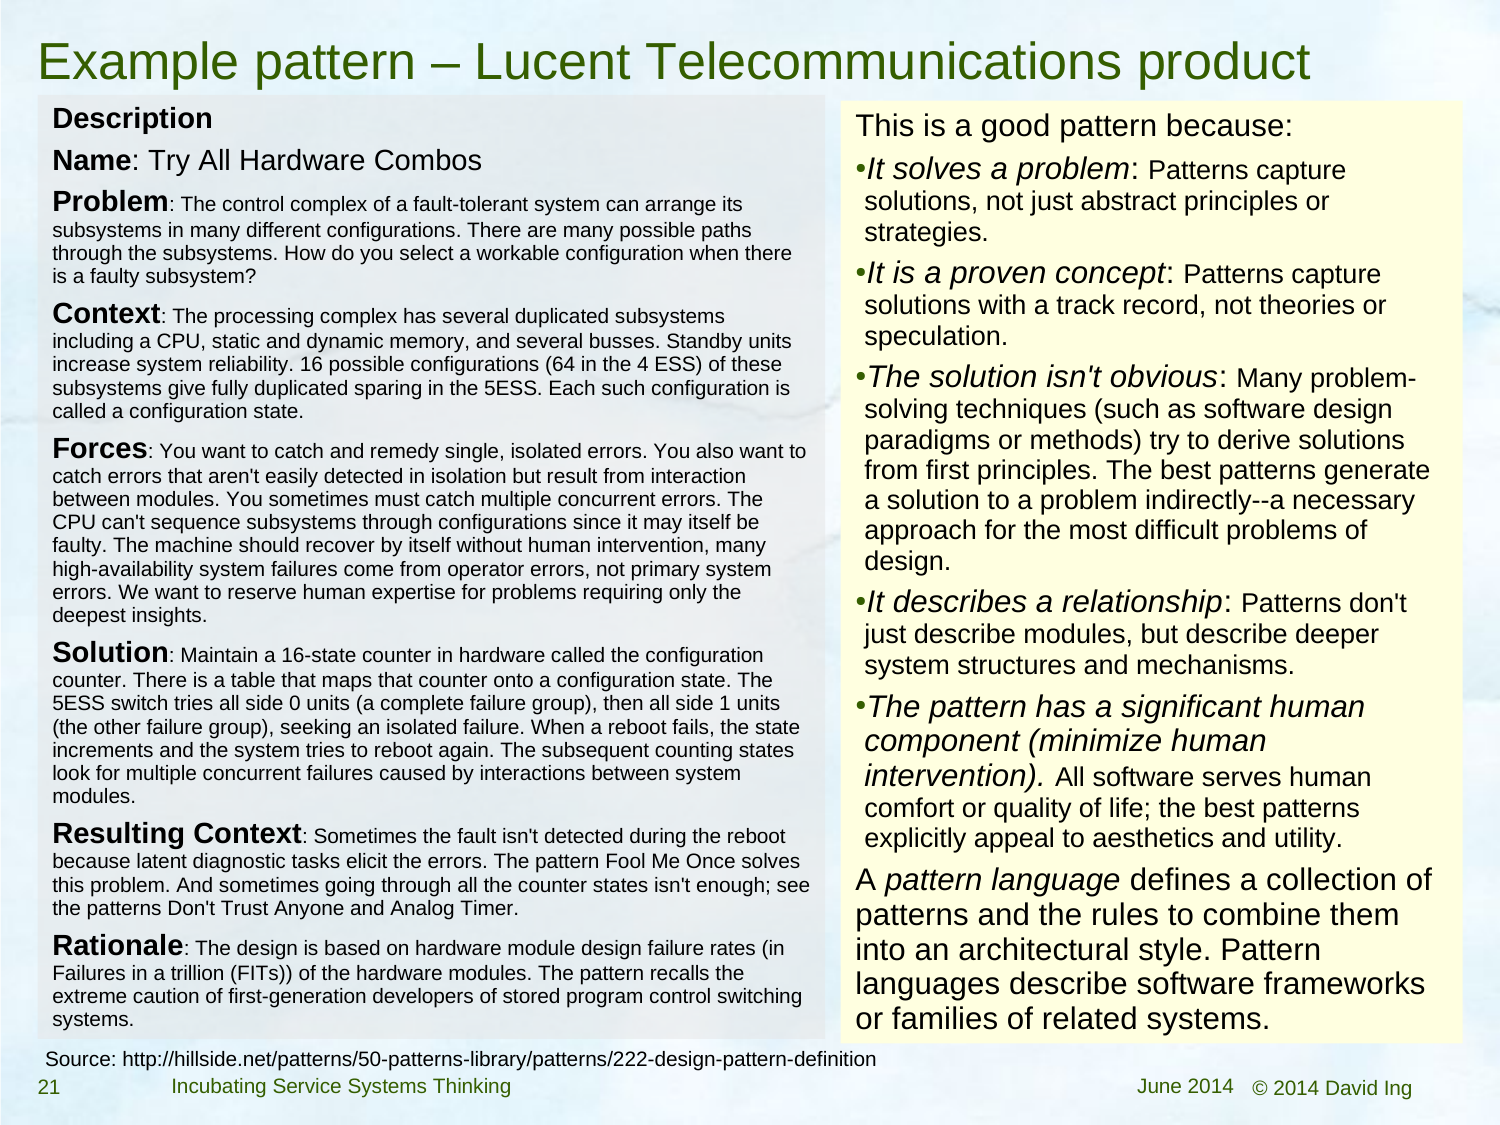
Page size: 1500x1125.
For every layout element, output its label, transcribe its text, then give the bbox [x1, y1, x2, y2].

text_box Description Name: Try All Hardware Combos Problem: The control complex of a fault-tolerant system can arrange its subsystems in many different configurations. There are many possible paths through the subsystems. How do you select a workable configuration when there is a faulty subsystem? Context: The processing complex has several duplicated subsystems including a CPU, static and dynamic memory, and several busses. Standby units increase system reliability. 16 possible configurations (64 in the 4 ESS) of these subsystems give fully duplicated sparing in the 5ESS. Each such configuration is called a configuration state. Forces: You want to catch and remedy single, isolated errors. You also want to catch errors that aren't easily detected in isolation but result from interaction between modules. You sometimes must catch multiple concurrent errors. The CPU can't sequence subsystems through configurations since it may itself be faulty. The machine should recover by itself without human intervention, many high-availability system failures come from operator errors, not primary system errors. We want to reserve human expertise for problems requiring only the deepest insights. Solution: Maintain a 16-state counter in hardware called the configuration counter. There is a table that maps that counter onto a configuration state. The 5ESS switch tries all side 0 units (a complete failure group), then all side 1 units (the other failure group), seeking an isolated failure. When a reboot fails, the state increments and the system tries to reboot again. The subsequent counting states look for multiple concurrent failures caused by interactions between system modules. Resulting Context: Sometimes the fault isn't detected during the reboot because latent diagnostic tasks elicit the errors. The pattern Fool Me Once solves this problem. And sometimes going through all the counter states isn't enough; see the patterns Don't Trust Anyone and Analog Timer. Rationale: The design is based on hardware module design failure rates (in Failures in a trillion (FITs)) of the hardware modules. The pattern recalls the extreme caution of first-generation developers of stored program control switching systems. [37, 94, 826, 1039]
text_box This is a good pattern because: It solves a problem: Patterns capture solutions, not just abstract principles or strategies. It is a proven concept: Patterns capture solutions with a track record, not theories or speculation. The solution isn't obvious: Many problem-solving techniques (such as software design paradigms or methods) try to derive solutions from first principles. The best patterns generate a solution to a problem indirectly--a necessary approach for the most difficult problems of design. It describes a relationship: Patterns don't just describe modules, but describe deeper system structures and mechanisms. The pattern has a significant human component (minimize human intervention). All software serves human comfort or quality of life; the best patterns explicitly appeal to aesthetics and utility. A pattern language defines a collection of patterns and the rules to combine them into an architectural style. Pattern languages describe software frameworks or families of related systems. [840, 100, 1463, 1044]
text_box Source: http://hillside.net/patterns/50-patterns-library/patterns/222-design-pattern-definition [30, 1038, 1426, 1100]
picture [0, 0, 1500, 1125]
title Example pattern – Lucent Telecommunications product [37, 37, 1463, 152]
